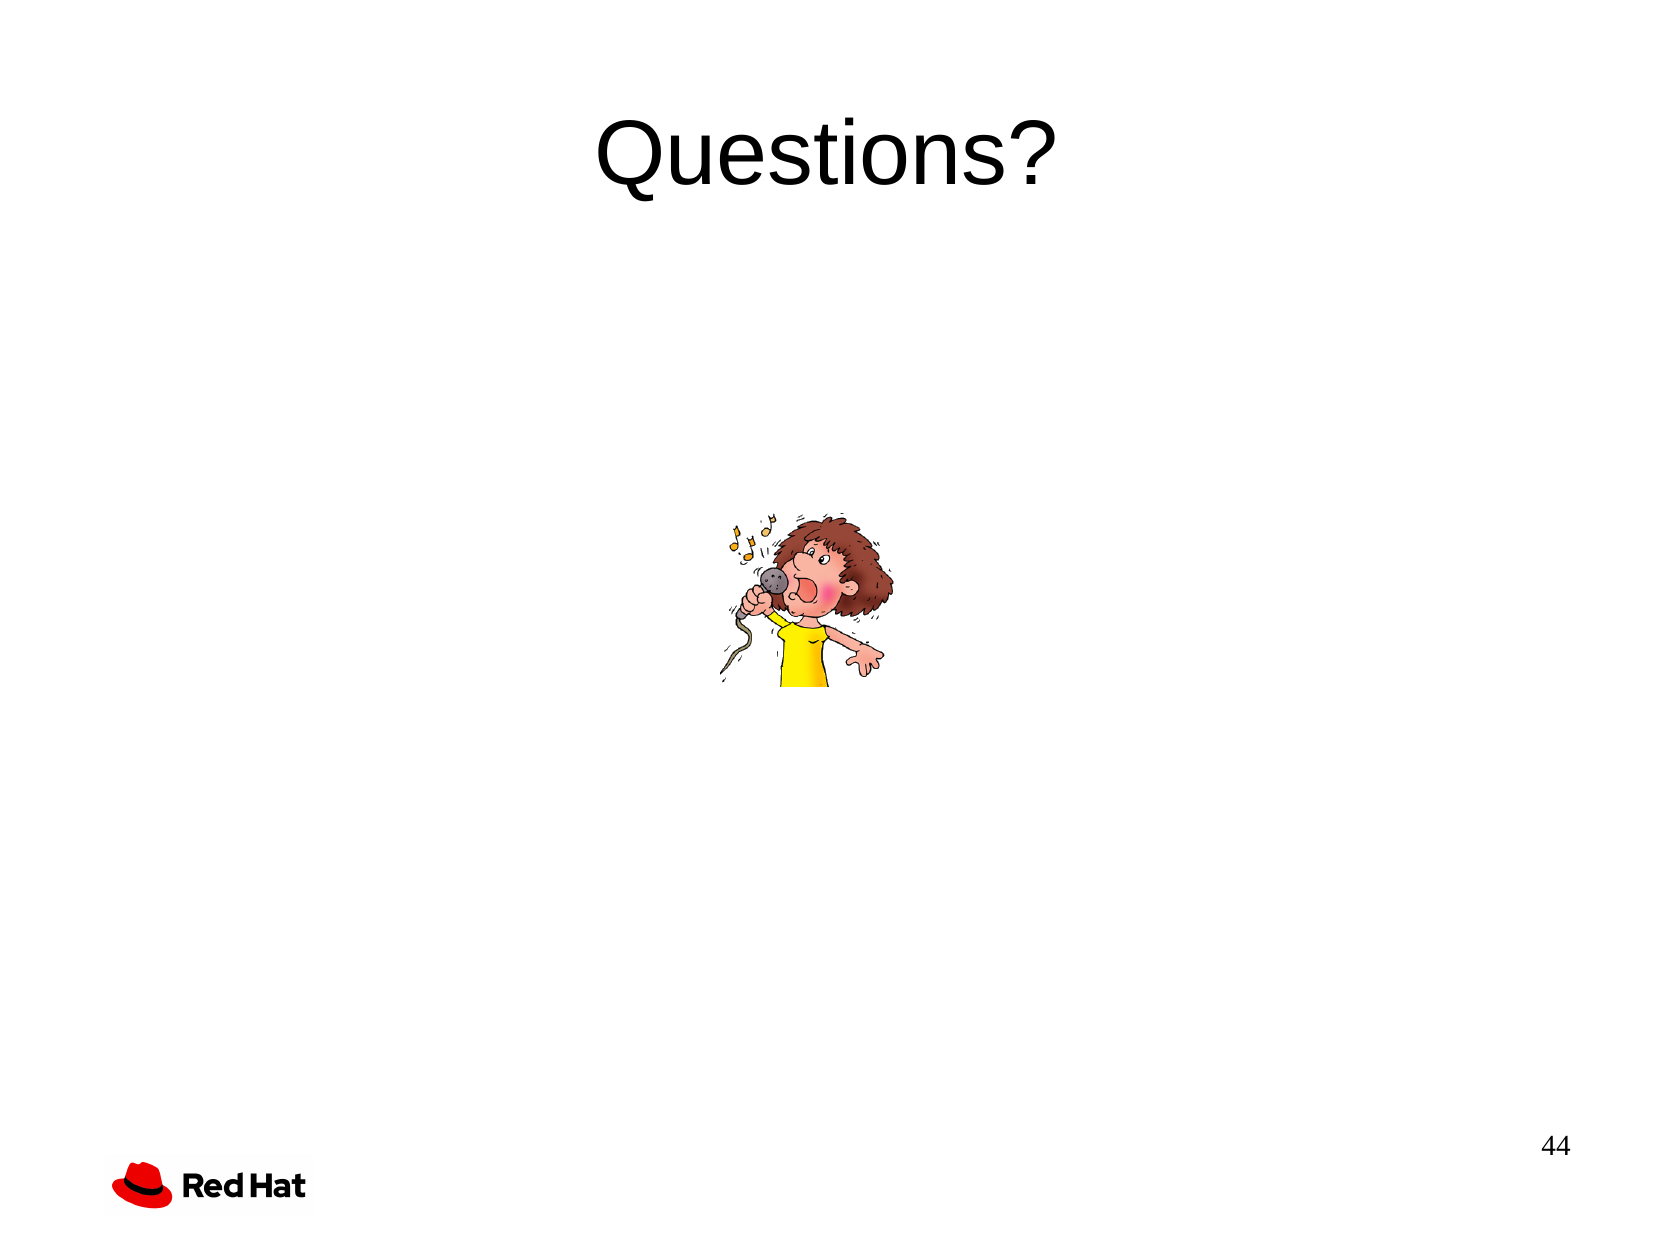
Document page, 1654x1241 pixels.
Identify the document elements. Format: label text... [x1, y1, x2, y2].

title Questions? [82, 49, 1571, 257]
picture [720, 509, 897, 687]
picture [105, 1154, 314, 1216]
